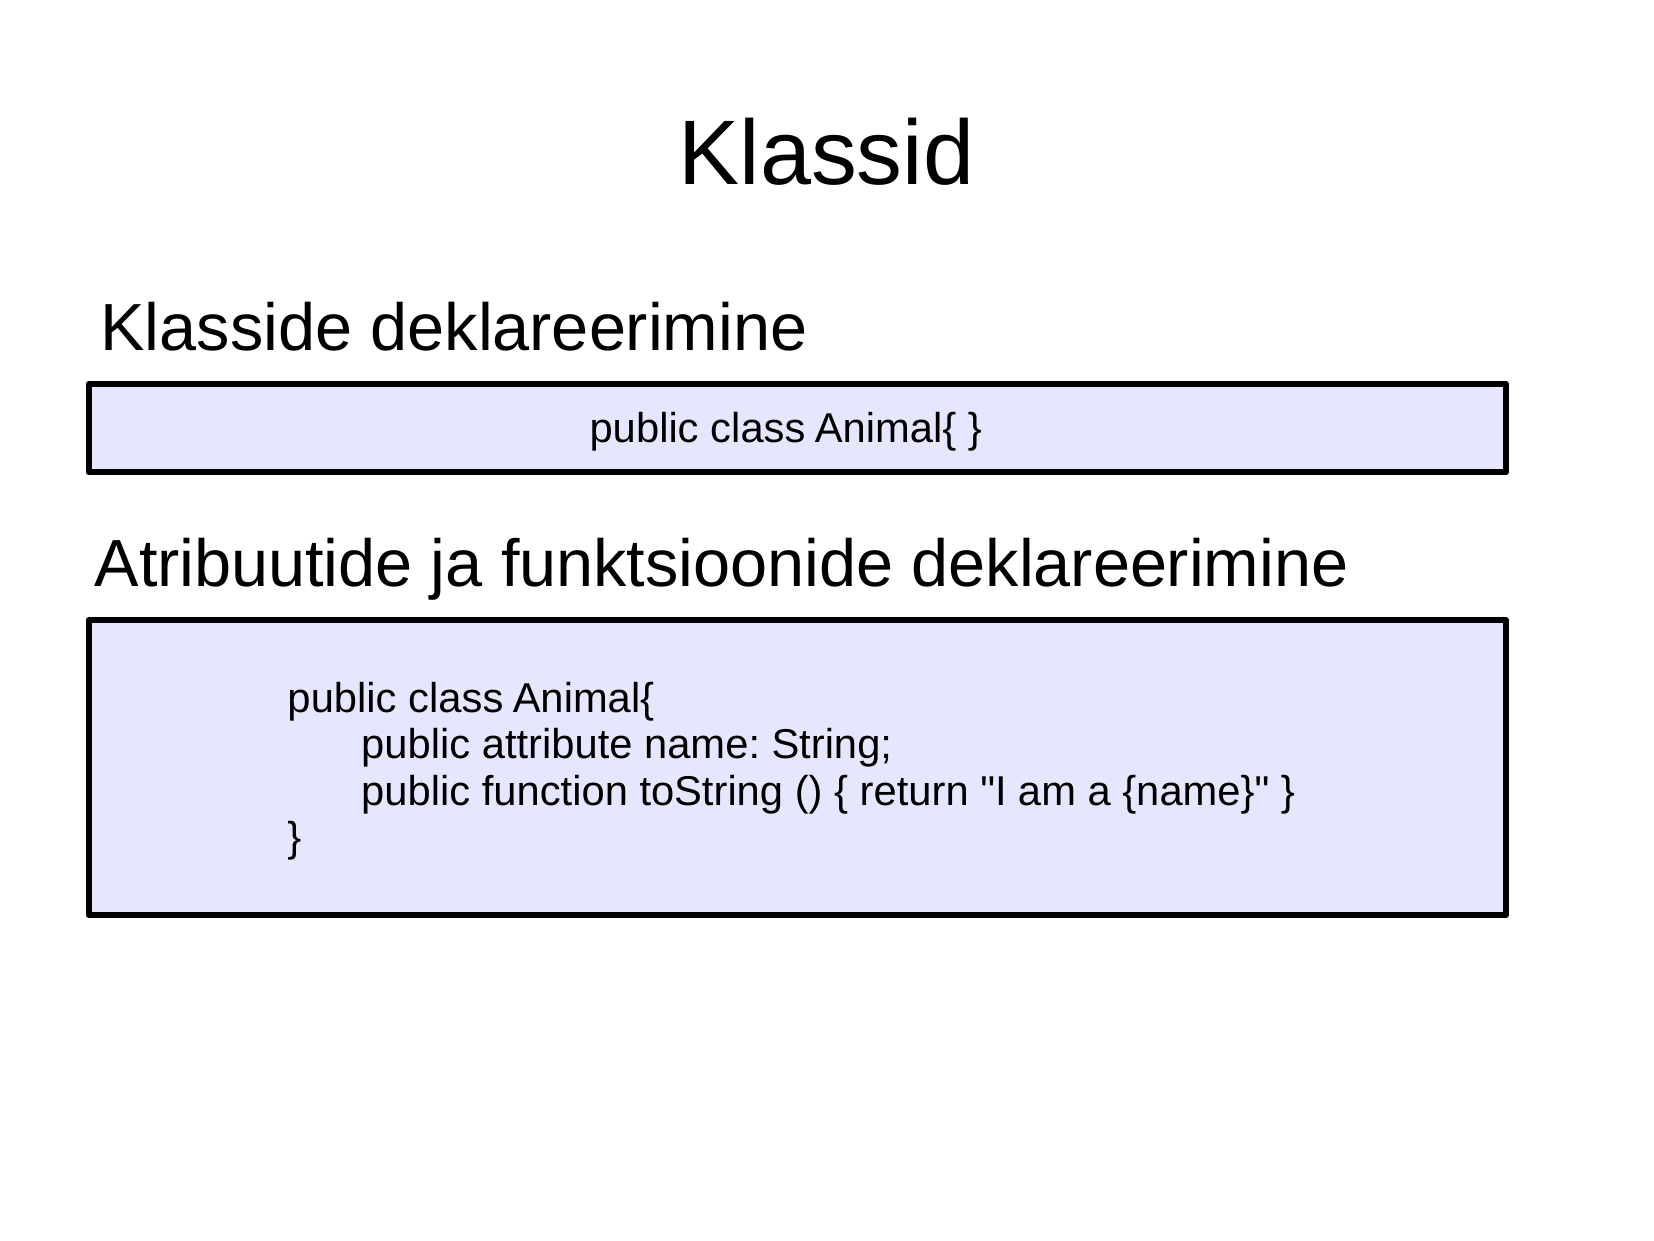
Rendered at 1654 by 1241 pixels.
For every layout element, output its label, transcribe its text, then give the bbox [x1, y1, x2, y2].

title Klassid [82, 56, 1571, 250]
list Atribuutide ja funktsioonide deklareerimine [76, 526, 1565, 621]
text_box public class Animal{ public attribute name: String; public function toString () { return "I am a {name}" } } [88, 620, 1506, 916]
list Klasside deklareerimine [82, 290, 1571, 384]
text_box public class Animal{ } [88, 383, 1506, 473]
